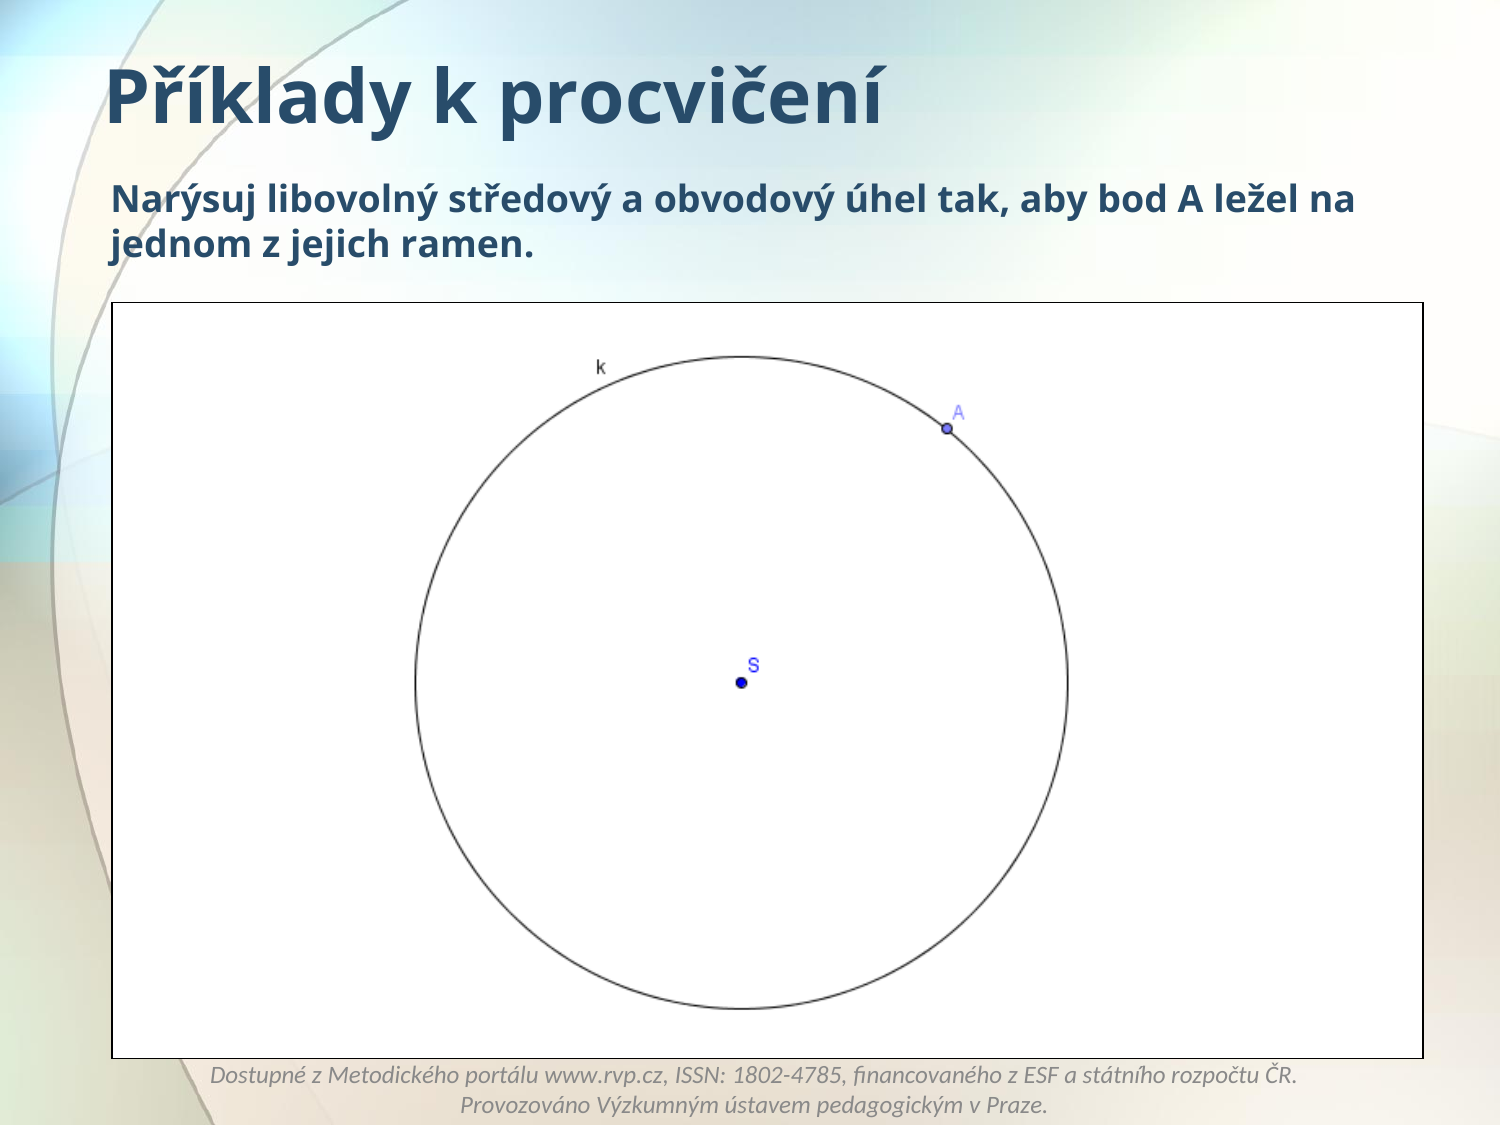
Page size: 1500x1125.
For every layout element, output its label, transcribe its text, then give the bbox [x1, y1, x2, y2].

picture [0, 0, 1500, 1125]
title Příklady k procvičení [88, 54, 1424, 150]
text_box [112, 302, 1424, 1059]
text_box Narýsuj libovolný středový a obvodový úhel tak, aby bod A ležel na jednom z jejich ramen. [95, 172, 1471, 268]
